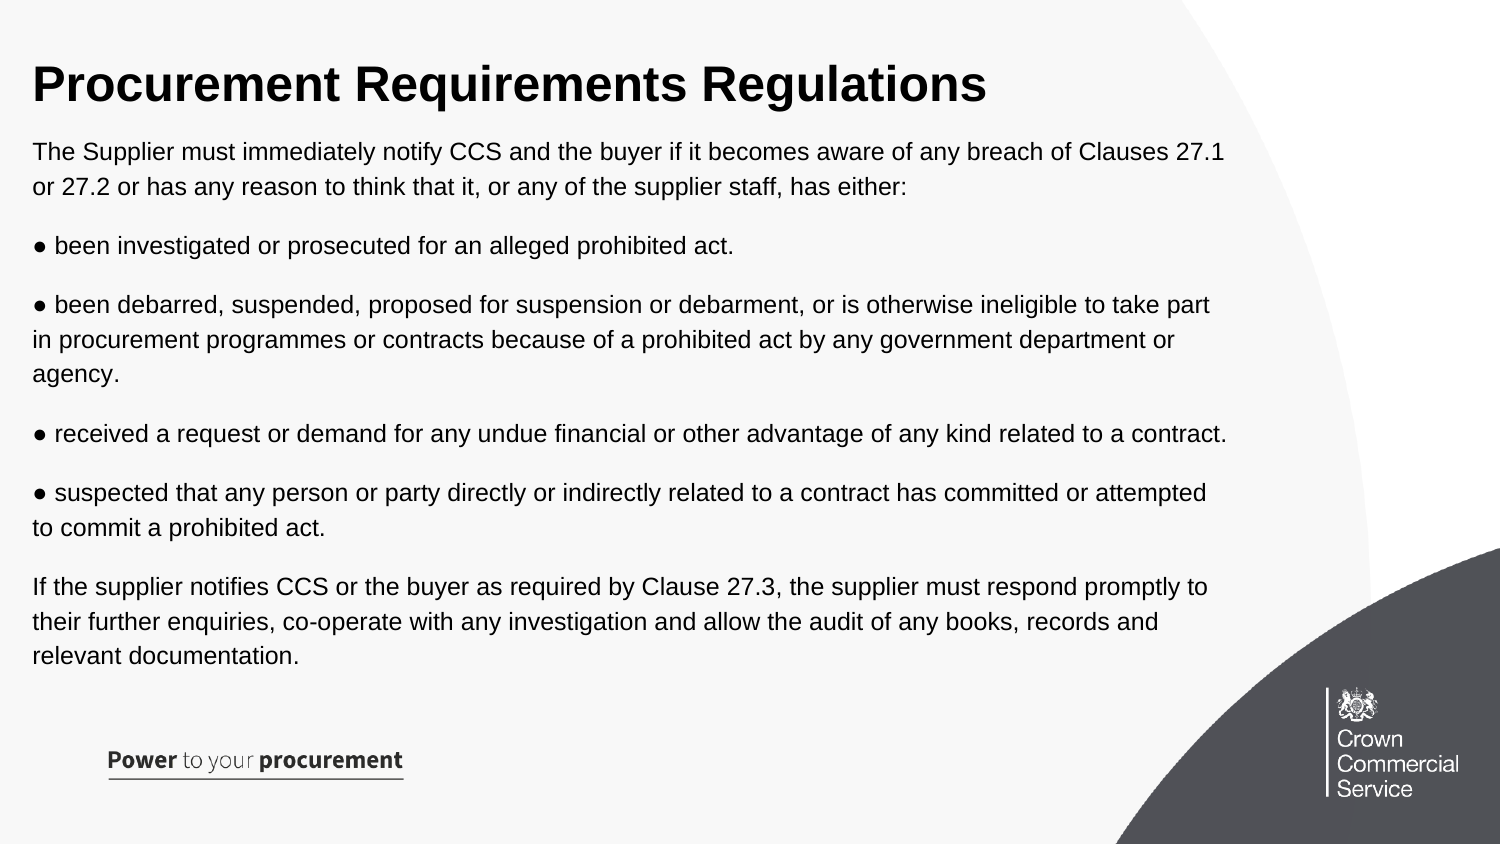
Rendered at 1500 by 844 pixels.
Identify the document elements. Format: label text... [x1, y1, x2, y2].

text_box Procurement Requirements Regulations [32, 42, 1468, 104]
text_box The Supplier must immediately notify CCS and the buyer if it becomes aware of any breach of Clauses 27.1 or 27.2 or has any reason to think that it, or any of the supplier staff, has either: ● been investigated or prosecuted for an alleged prohibited act. ● been debarred, suspended, proposed for suspension or debarment, or is otherwise ineligible to take part in procurement programmes or contracts because of a prohibited act by any government department or agency. ● received a request or demand for any undue financial or other advantage of any kind related to a contract. ● suspected that any person or party directly or indirectly related to a contract has committed or attempted to commit a prohibited act. If the supplier notifies CCS or the buyer as required by Clause 27.3, the supplier must respond promptly to their further enquiries, co-operate with any investigation and allow the audit of any books, records and relevant documentation. [32, 101, 1234, 830]
